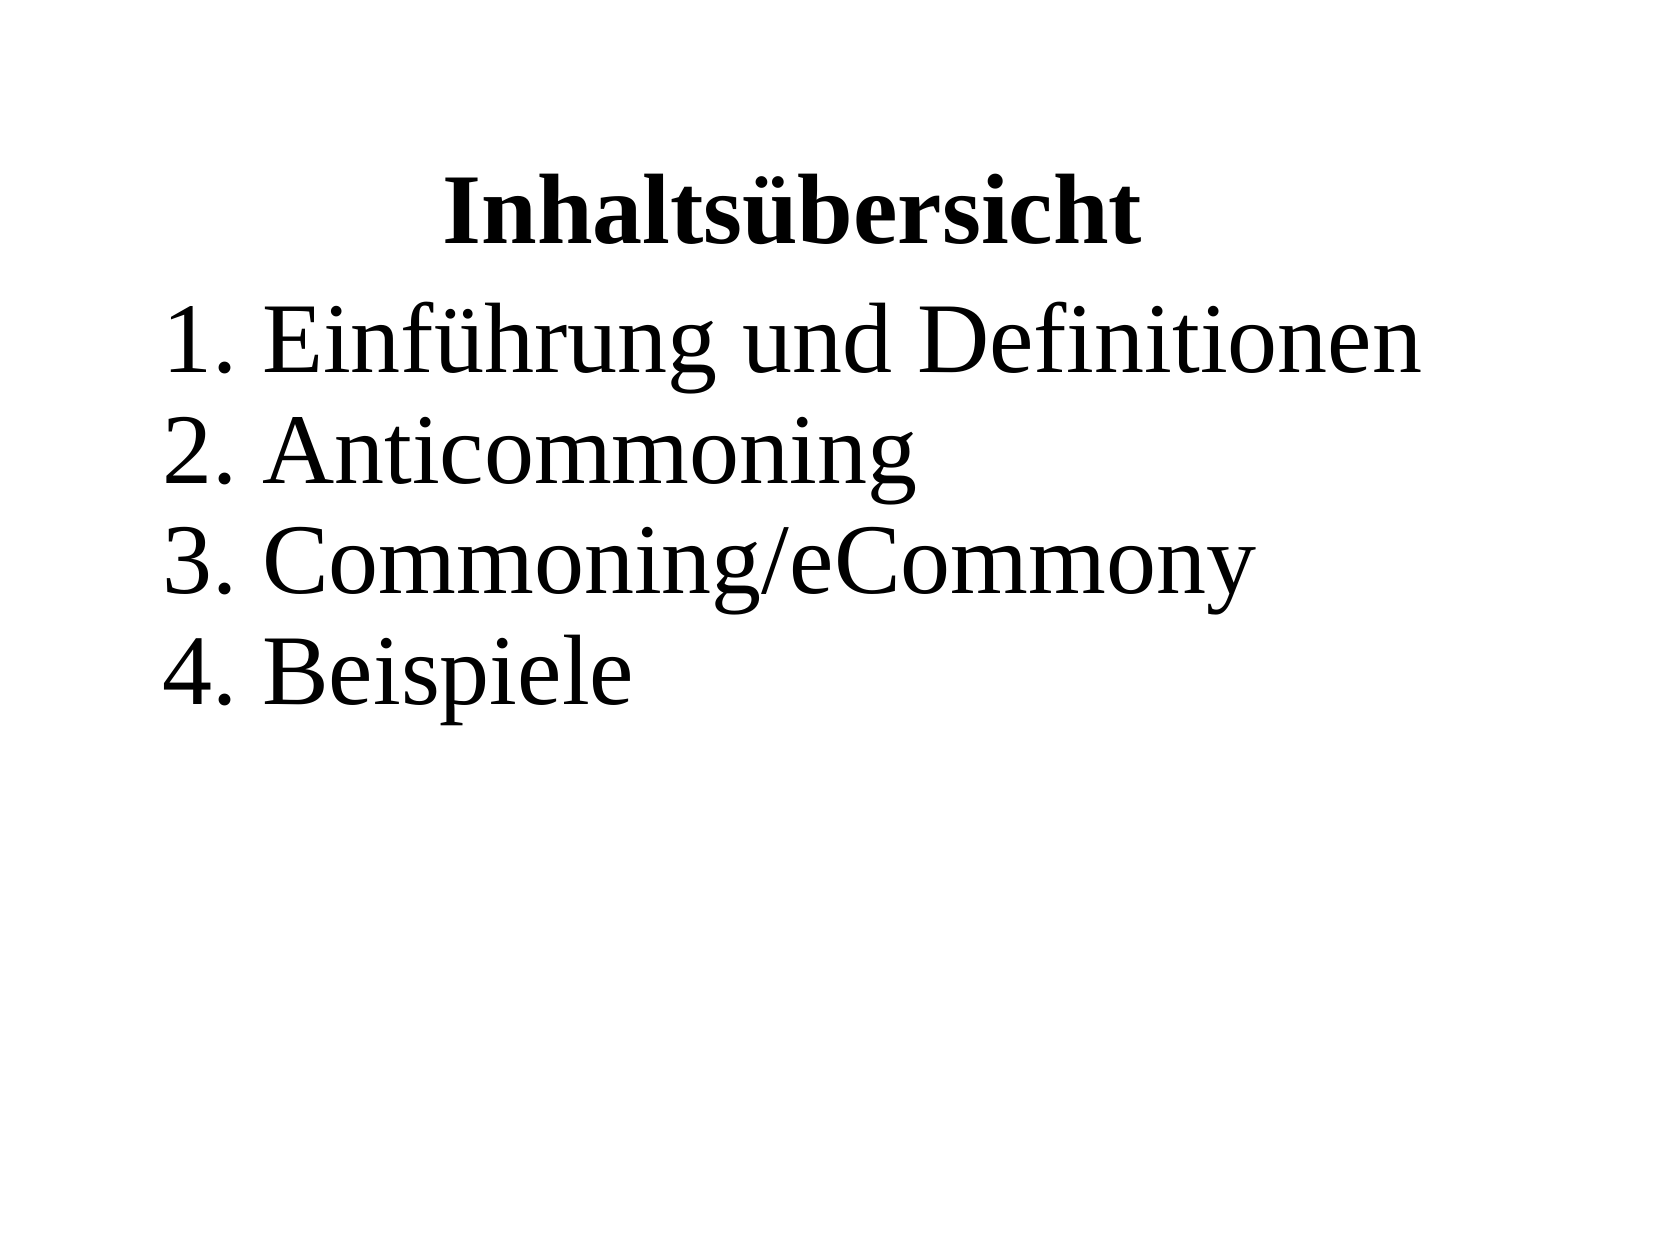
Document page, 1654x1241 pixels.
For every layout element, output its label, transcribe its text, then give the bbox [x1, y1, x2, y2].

text_box Inhaltsübersicht Einführung und Definitionen Anticommoning Commoning/eCommony Beispiele [147, 147, 1536, 734]
